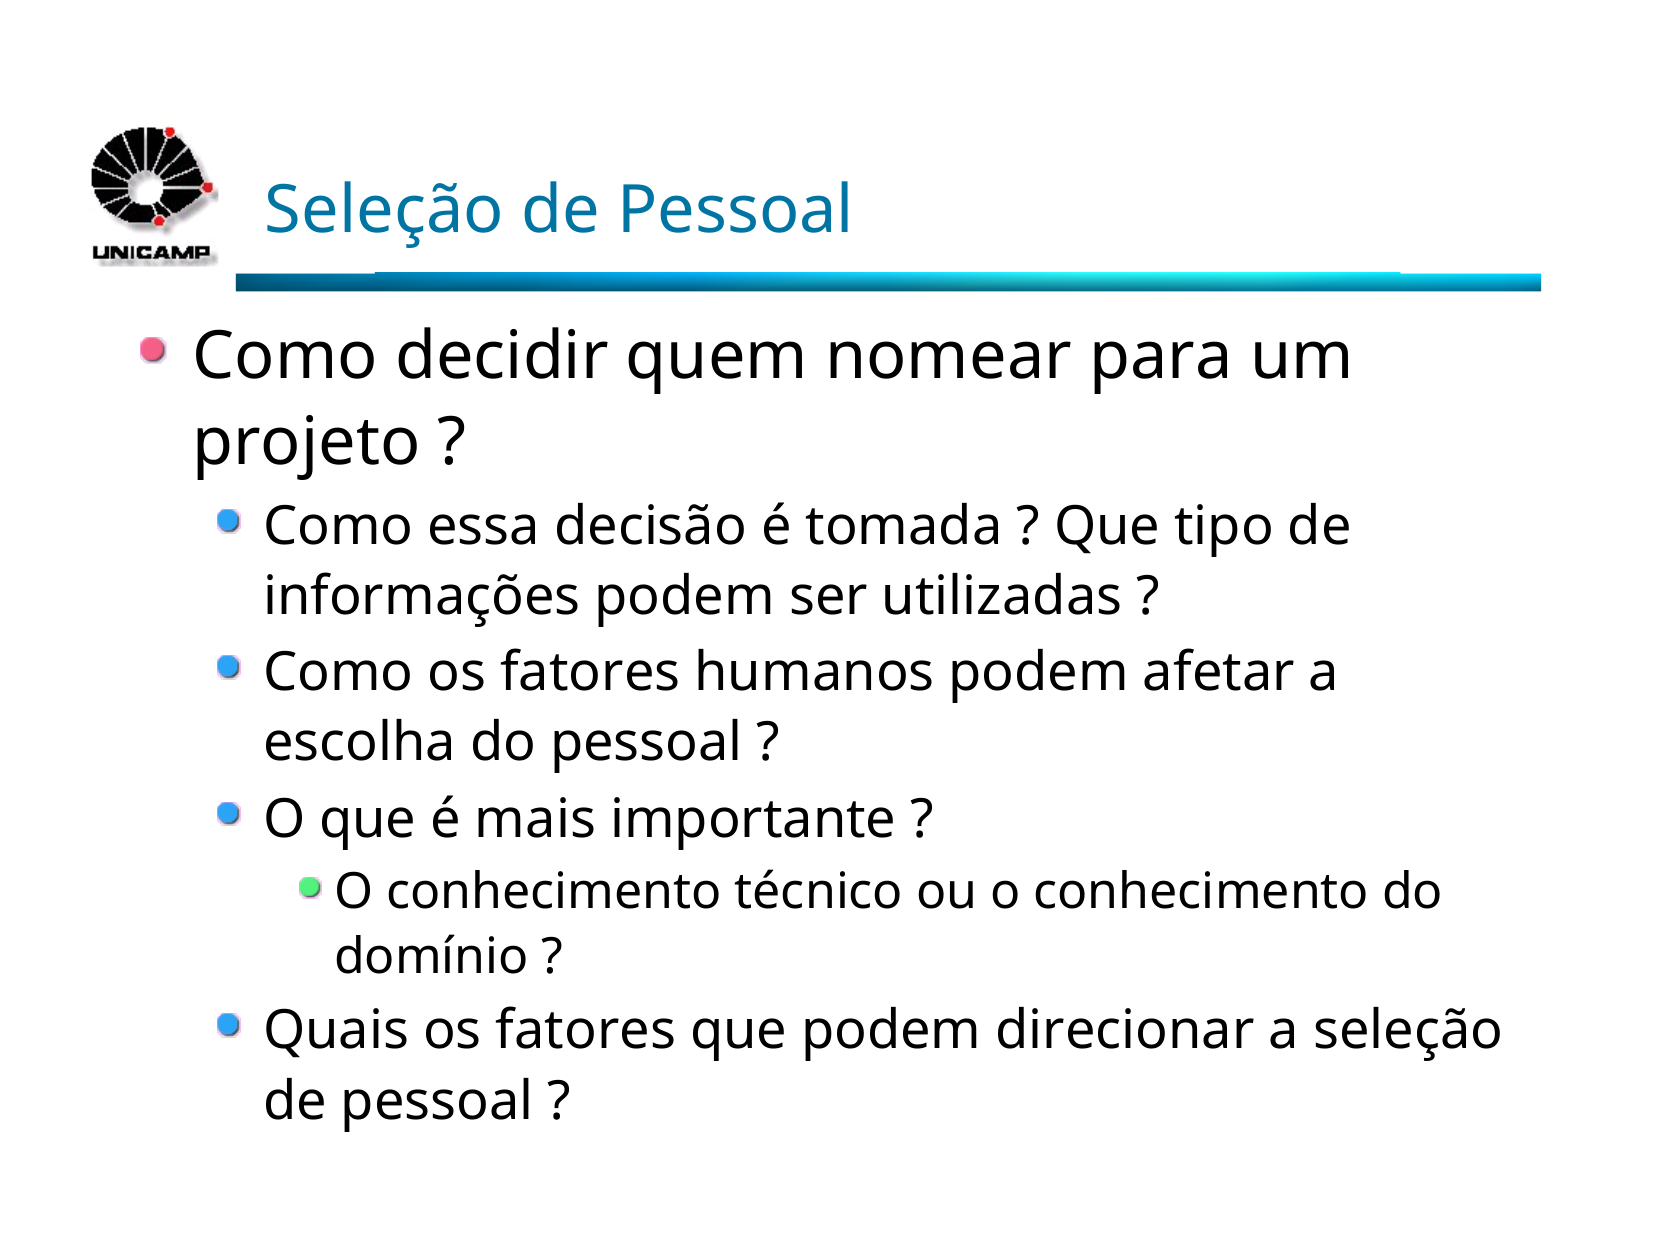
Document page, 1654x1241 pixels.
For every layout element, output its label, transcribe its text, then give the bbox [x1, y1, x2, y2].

title Seleção de Pessoal [264, 57, 1534, 250]
list Como decidir quem nomear para um projeto ? Como essa decisão é tomada ? Que tipo de informações podem ser utilizadas ? Como os fatores humanos podem afetar a escolha do pessoal ? O que é mais importante ? O conhecimento técnico ou o conhecimento do domínio ? Quais os fatores que podem direcionar a seleção de pessoal ? [121, 309, 1534, 1167]
picture [125, 272, 1654, 295]
